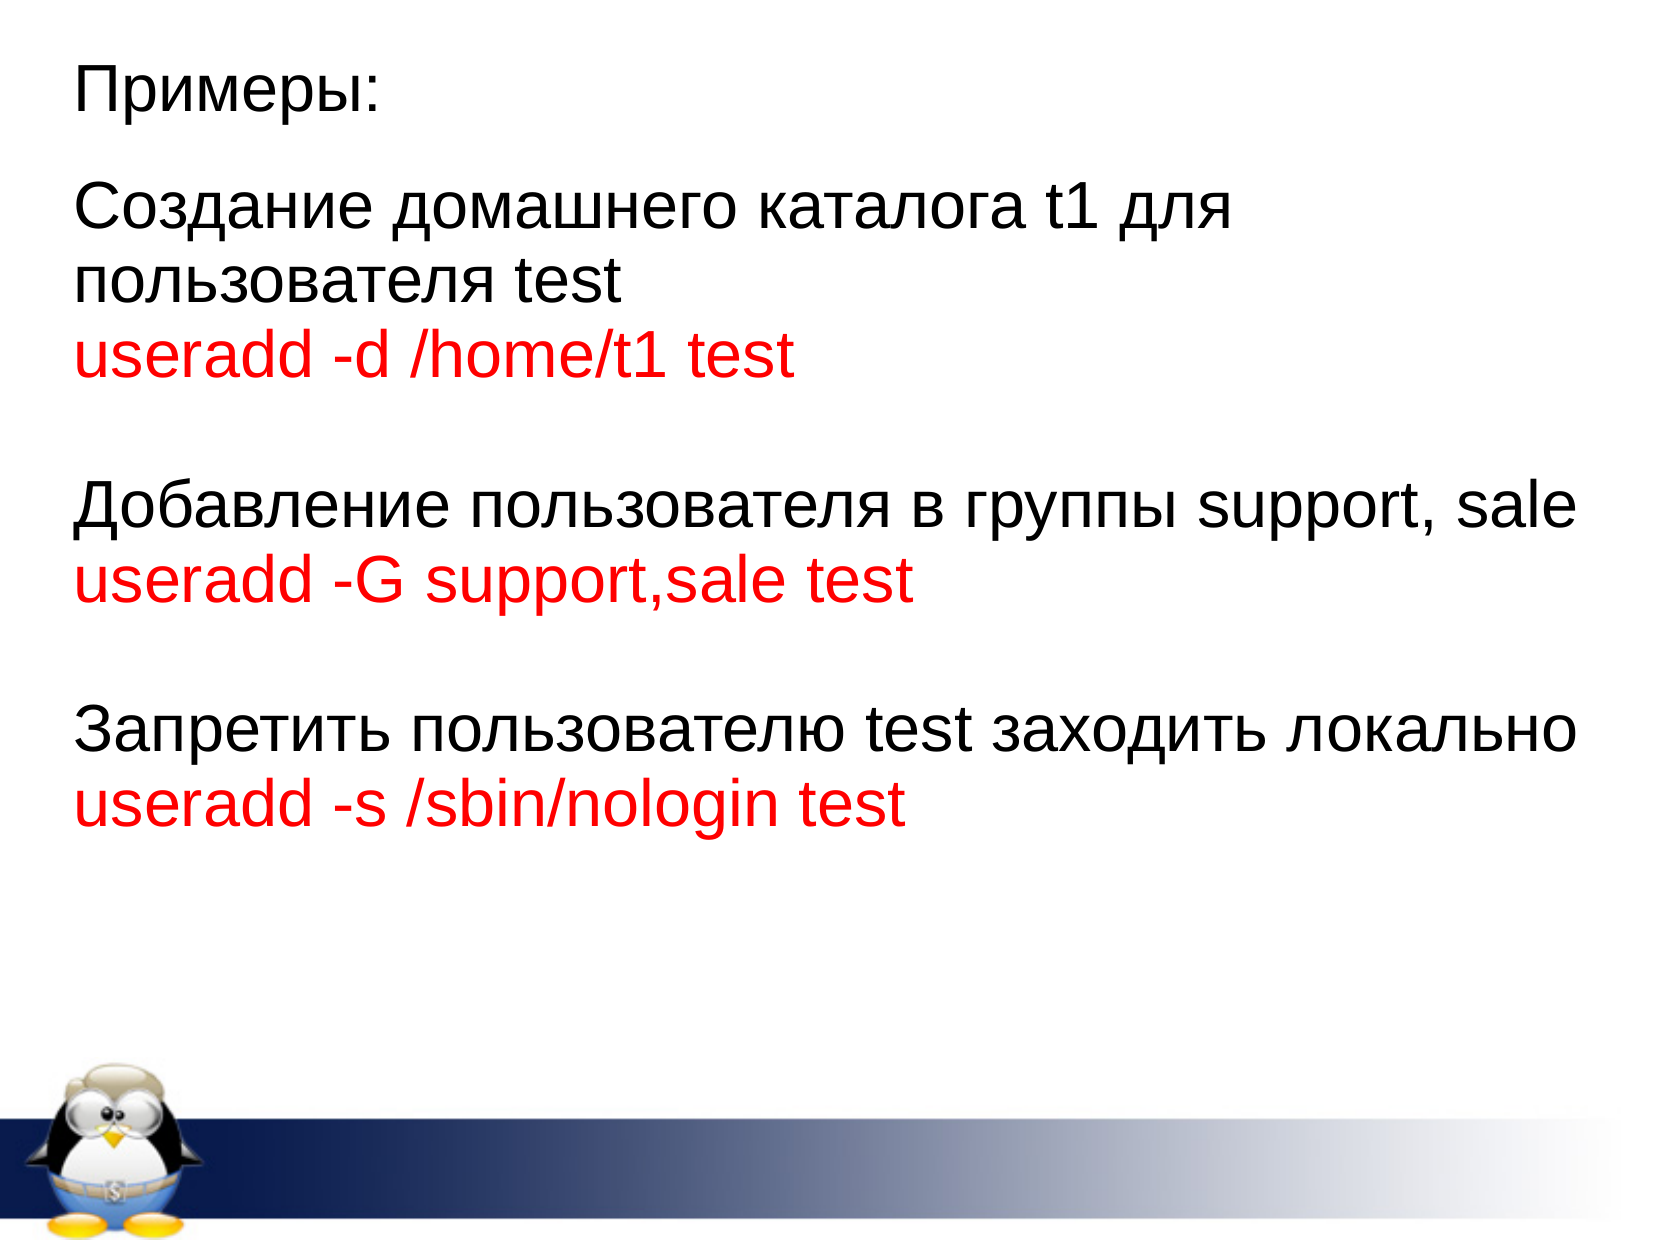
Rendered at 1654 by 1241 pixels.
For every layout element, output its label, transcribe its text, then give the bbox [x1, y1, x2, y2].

text_box Примеры: Создание домашнего каталога t1 для пользователя test useradd -d /home/t1 test Добавление пользователя в группы support, sale useradd -G support,sale test Запретить пользователю test заходить локально useradd -s /sbin/nologin test [59, 43, 1595, 849]
picture [0, 1057, 1654, 1241]
